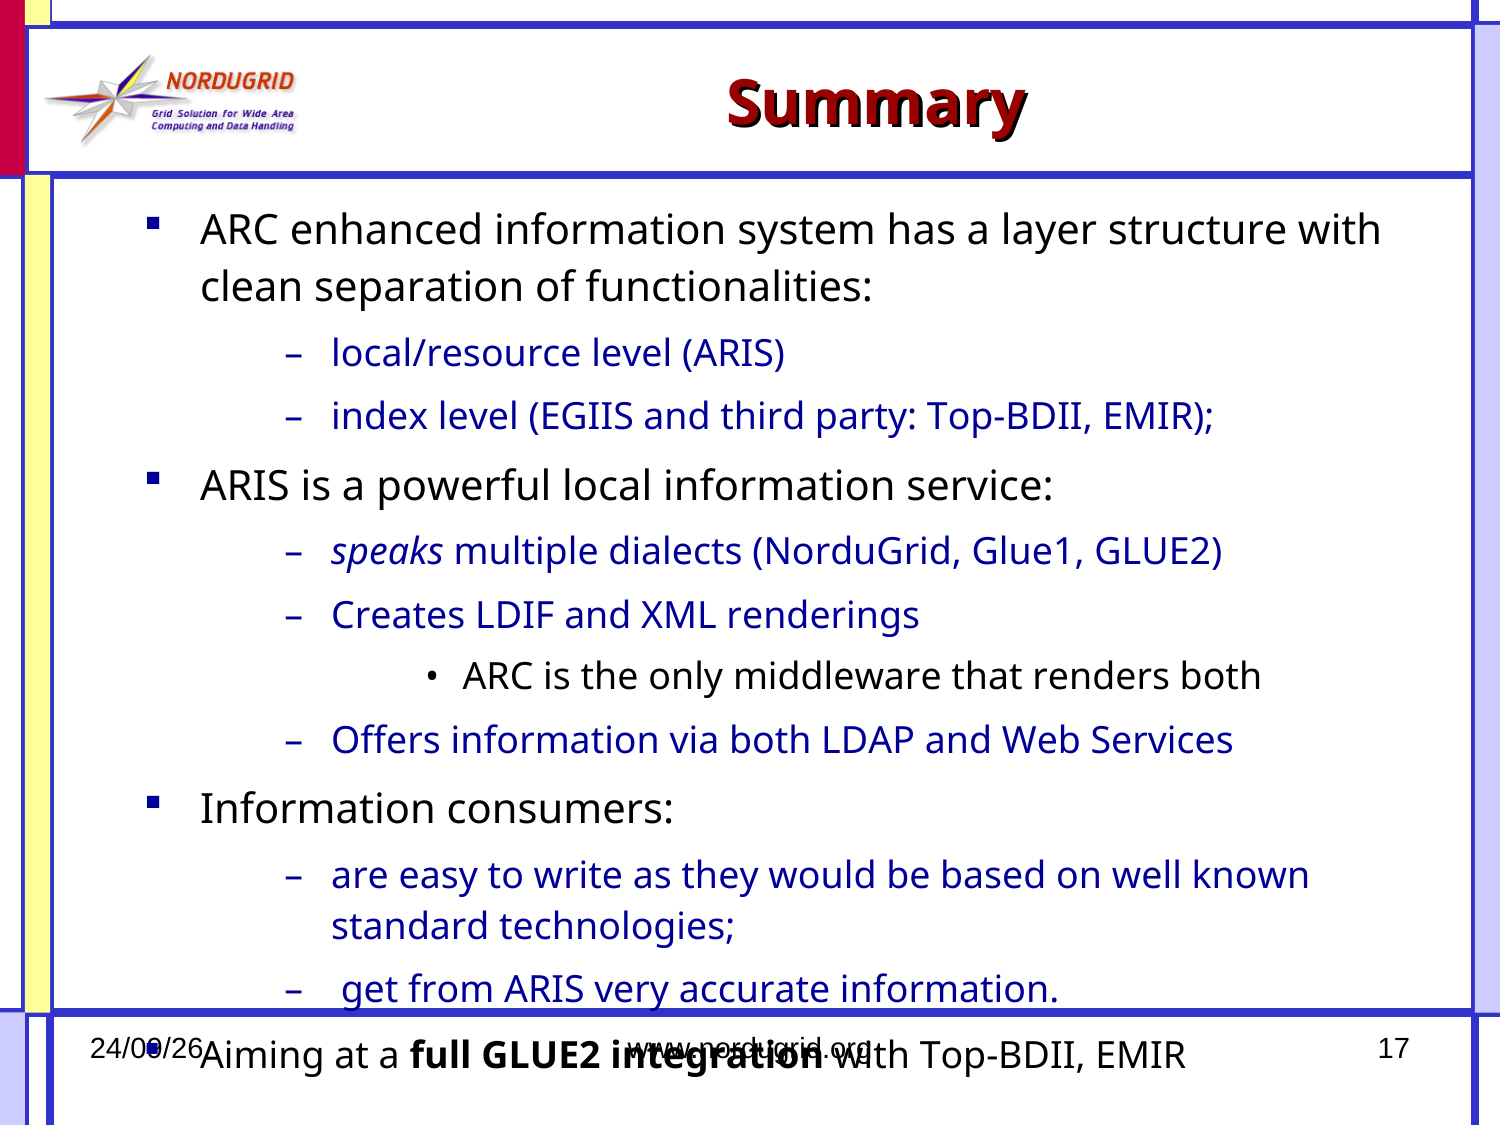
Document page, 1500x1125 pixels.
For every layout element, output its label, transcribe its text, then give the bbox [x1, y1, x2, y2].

title Summary [324, 17, 1428, 183]
picture [40, 49, 301, 148]
list ARC enhanced information system has a layer structure with clean separation of functionalities: local/resource level (ARIS) index level (EGIIS and third party: Top-BDII, EMIR); ARIS is a powerful local information service: speaks multiple dialects (NorduGrid, Glue1, GLUE2) Creates LDIF and XML renderings ARC is the only middleware that renders both Offers information via both LDAP and Web Services Information consumers: are easy to write as they would be based on well known standard technologies; get from ARIS very accurate information. Aiming at a full GLUE2 integration with Top-BDII, EMIR [87, 200, 1426, 971]
